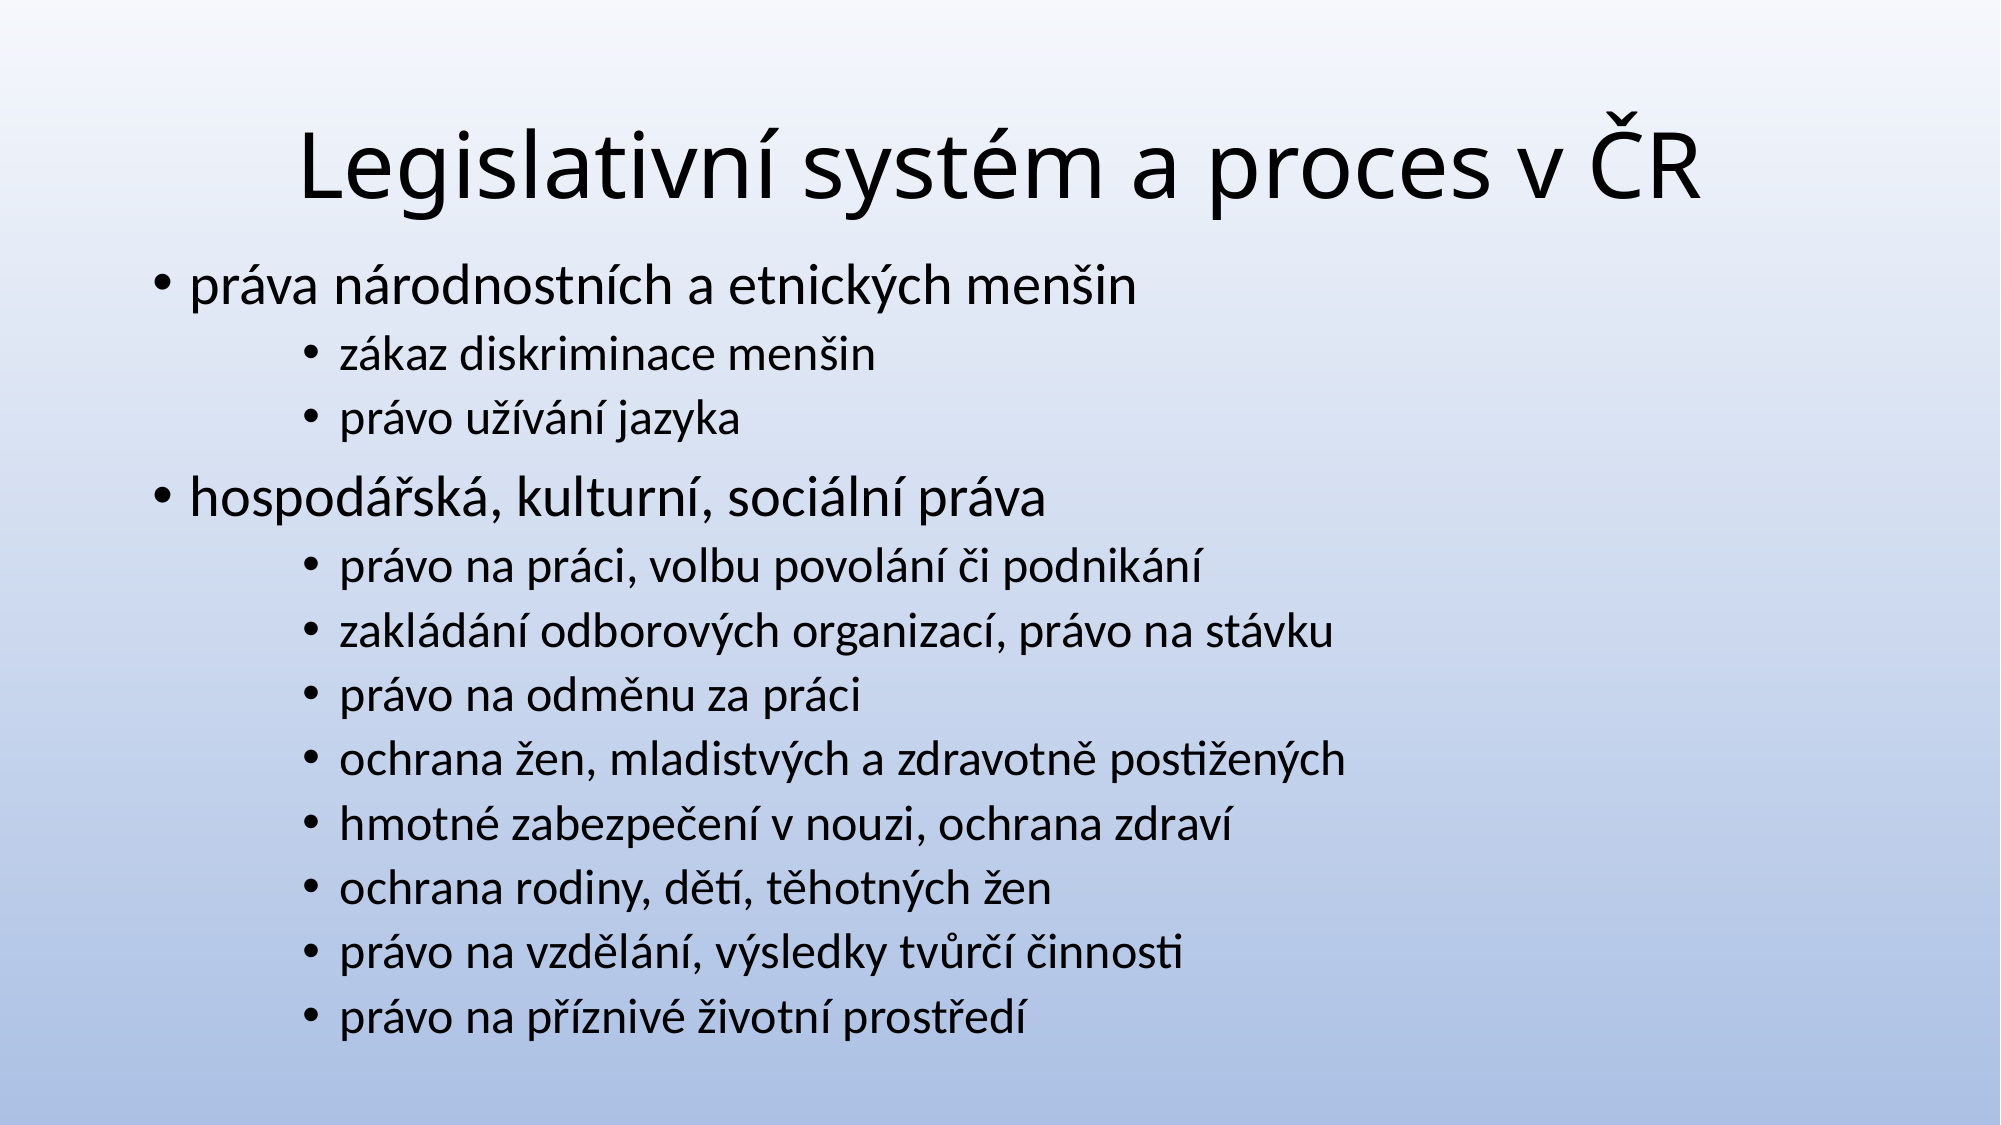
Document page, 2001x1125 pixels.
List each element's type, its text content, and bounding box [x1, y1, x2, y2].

list práva národnostních a etnických menšin zákaz diskriminace menšin právo užívání jazyka hospodářská, kulturní, sociální práva právo na práci, volbu povolání či podnikání zakládání odborových organizací, právo na stávku právo na odměnu za práci ochrana žen, mladistvých a zdravotně postižených hmotné zabezpečení v nouzi, ochrana zdraví ochrana rodiny, dětí, těhotných žen právo na vzdělání, výsledky tvůrčí činnosti právo na příznivé životní prostředí [137, 246, 1863, 1066]
title Legislativní systém a proces v ČR [137, 59, 1863, 246]
